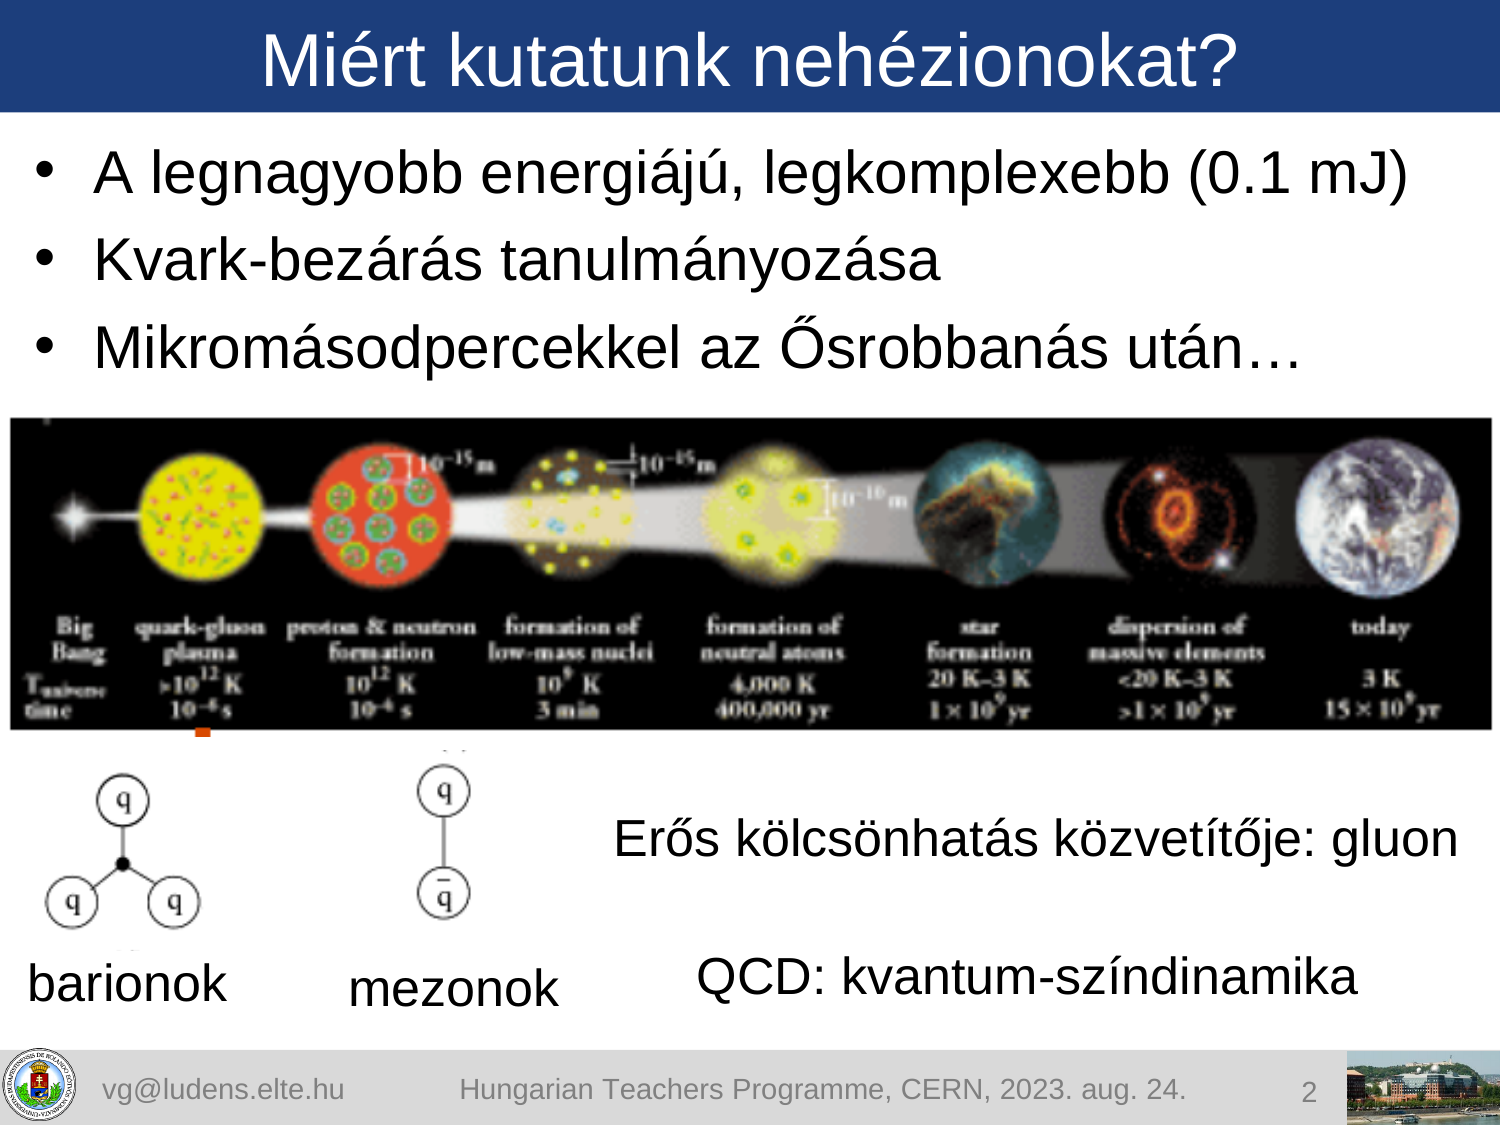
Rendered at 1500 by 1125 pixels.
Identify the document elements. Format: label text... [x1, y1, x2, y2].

picture [37, 755, 245, 951]
text_box QCD: kvantum-színdinamika [681, 934, 1375, 1013]
text_box barionok [12, 941, 244, 1020]
picture [0, 412, 1500, 737]
list A legnagyobb energiájú, legkomplexebb (0.1 mJ) Kvark-bezárás tanulmányozása Mikromásodpercekkel az Ősrobbanás után… [18, 125, 1482, 412]
text_box Erős kölcsönhatás közvetítője: gluon [598, 796, 1476, 876]
text_box mezonok [332, 946, 576, 1026]
picture [1347, 1051, 1500, 1125]
title Miért kutatunk nehézionokat? [0, 0, 1500, 113]
picture [2, 1048, 76, 1121]
list A legnagyobb energiájú, legkomplexebb (0.1 mJ) Kvark-bezárás tanulmányozása Mikromásodpercekkel az Ősrobbanás után… [18, 737, 1482, 1012]
picture [358, 750, 520, 946]
